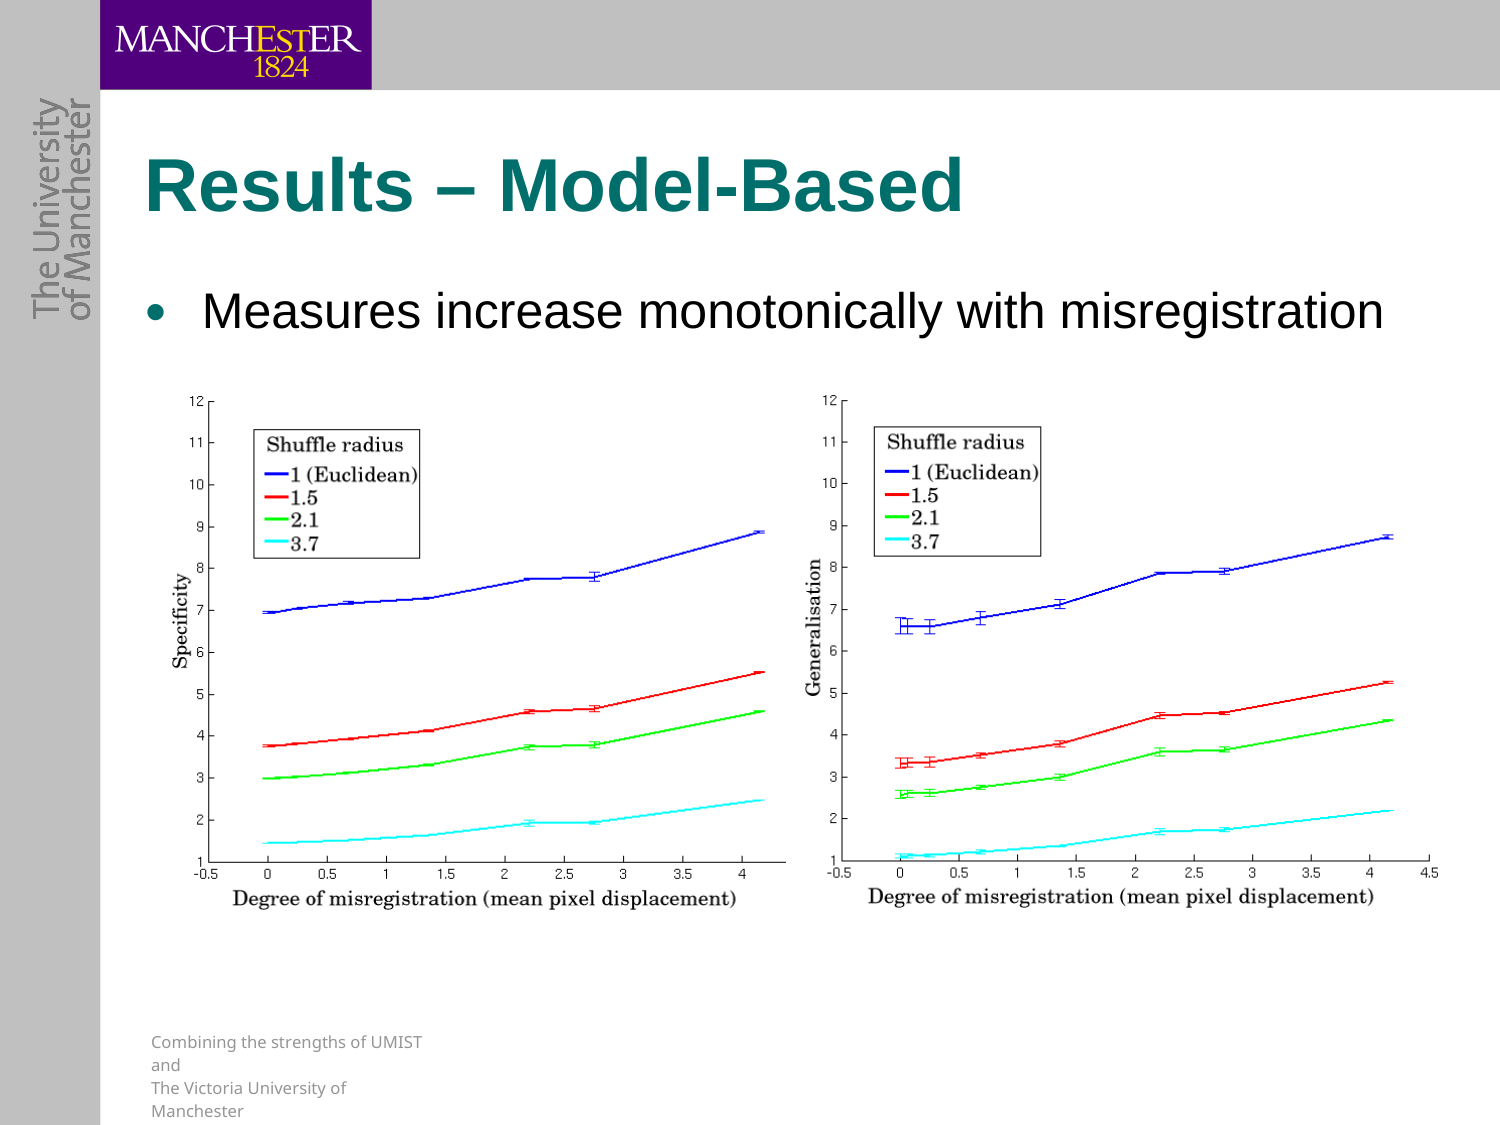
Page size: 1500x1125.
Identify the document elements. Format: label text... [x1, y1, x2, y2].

title Results – Model-Based [129, 120, 1406, 251]
picture [156, 383, 1452, 916]
list Measures increase monotonically with misregistration [130, 259, 1407, 1012]
picture [0, 0, 372, 320]
